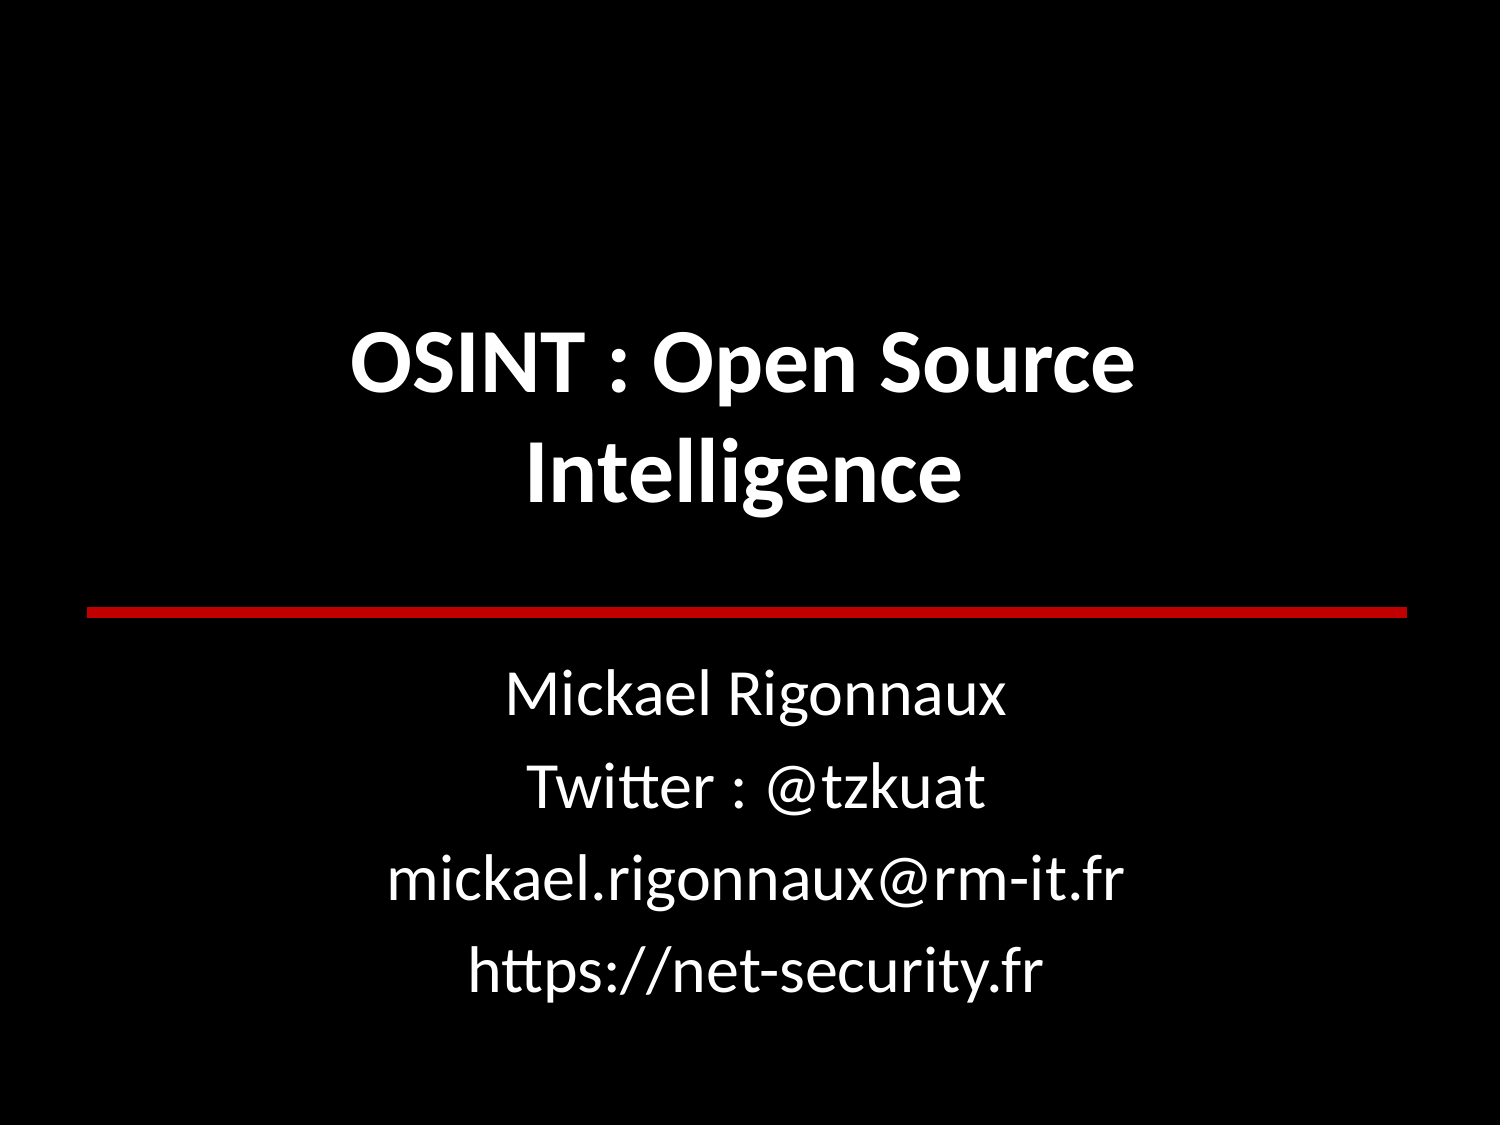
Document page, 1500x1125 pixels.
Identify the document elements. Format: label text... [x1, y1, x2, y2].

title OSINT : Open Source Intelligence [106, 290, 1382, 472]
subtitle Mickael Rigonnaux Twitter : @tzkuat mickael.rigonnaux@rm-it.fr https://net-security.fr [60, 472, 1453, 1016]
